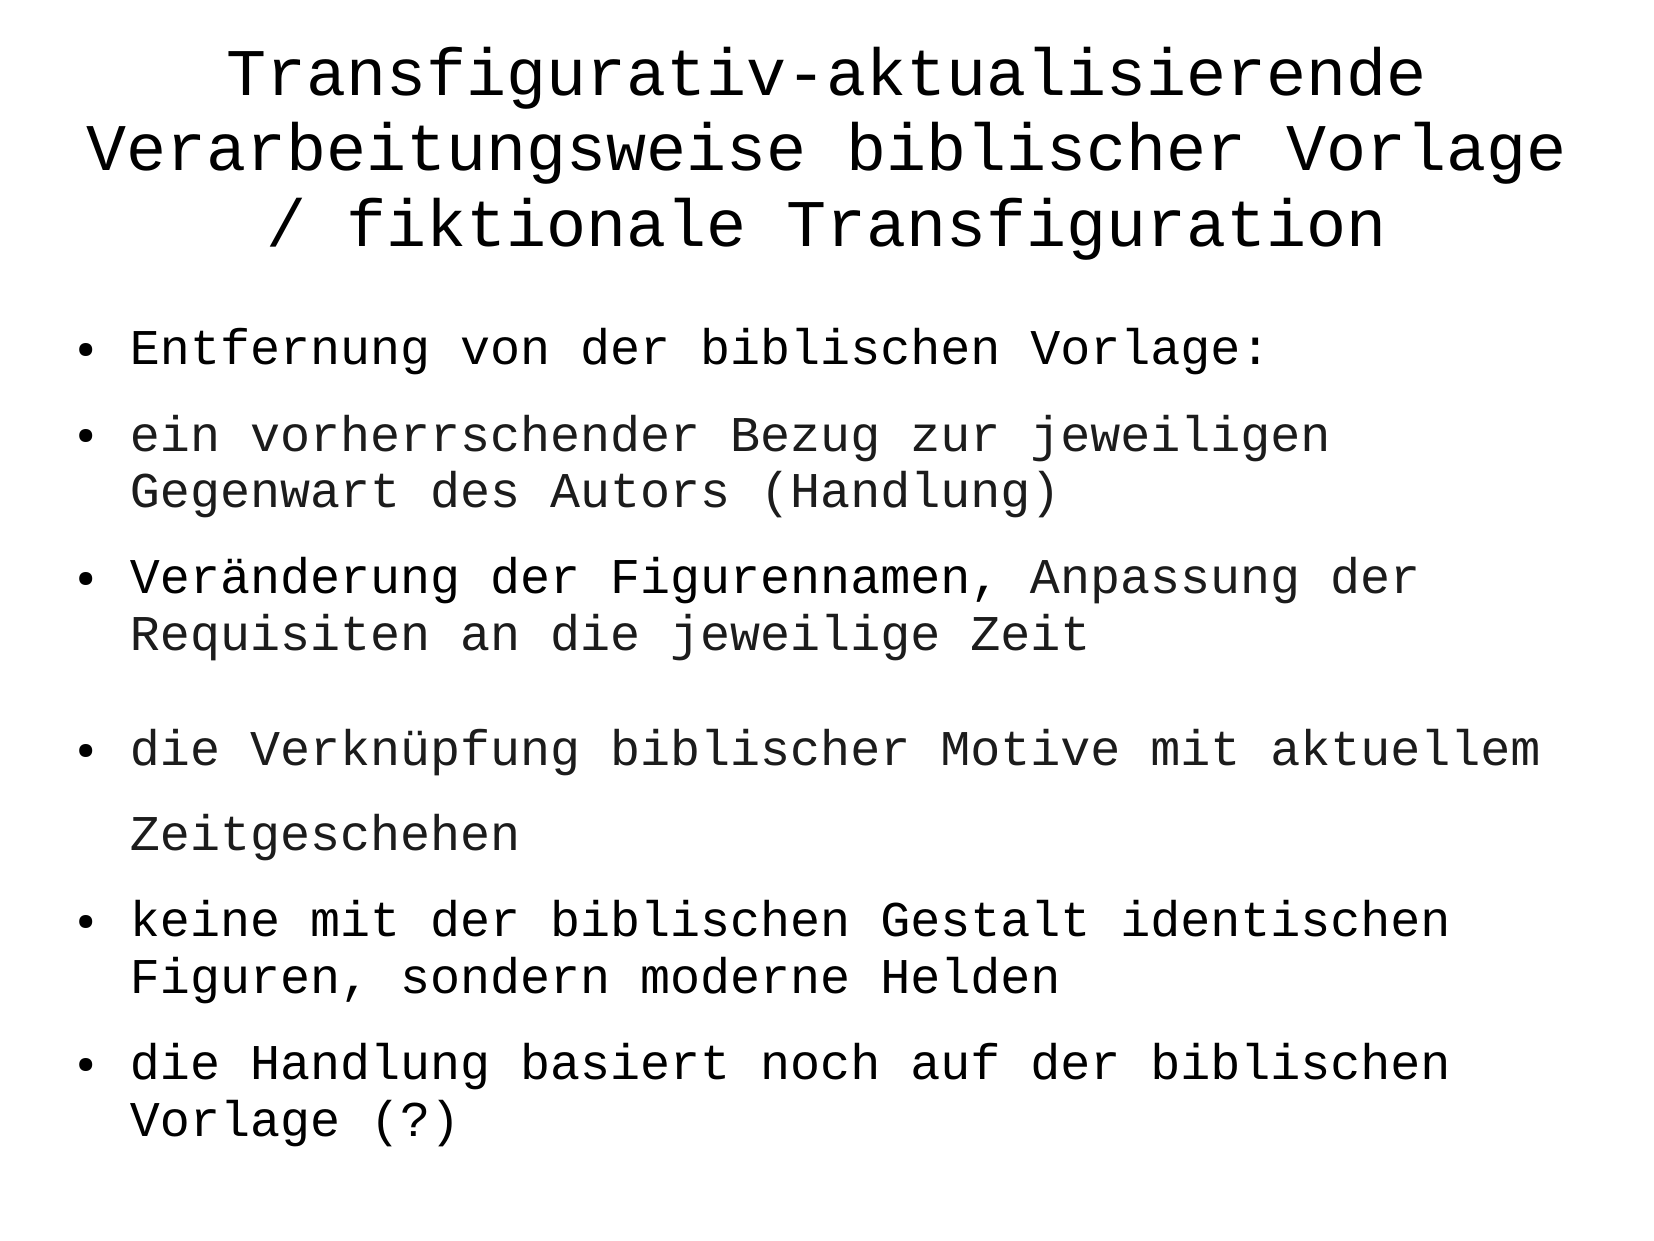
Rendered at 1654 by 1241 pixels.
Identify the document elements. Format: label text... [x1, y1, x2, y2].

title Transfigurativ-aktualisierende Verarbeitungsweise biblischer Vorlage / fiktionale Transfiguration [82, 39, 1571, 267]
list Entfernung von der biblischen Vorlage: ein vorherrschender Bezug zur jeweiligen Gegenwart des Autors (Handlung) Veränderung der Figurennamen, Anpassung der Requisiten an die jeweilige Zeit die Verknüpfung biblischer Motive mit aktuellem Zeitgeschehen keine mit der biblischen Gestalt identischen Figuren, sondern moderne Helden die Handlung basiert noch auf der biblischen Vorlage (?) [59, 322, 1548, 1152]
